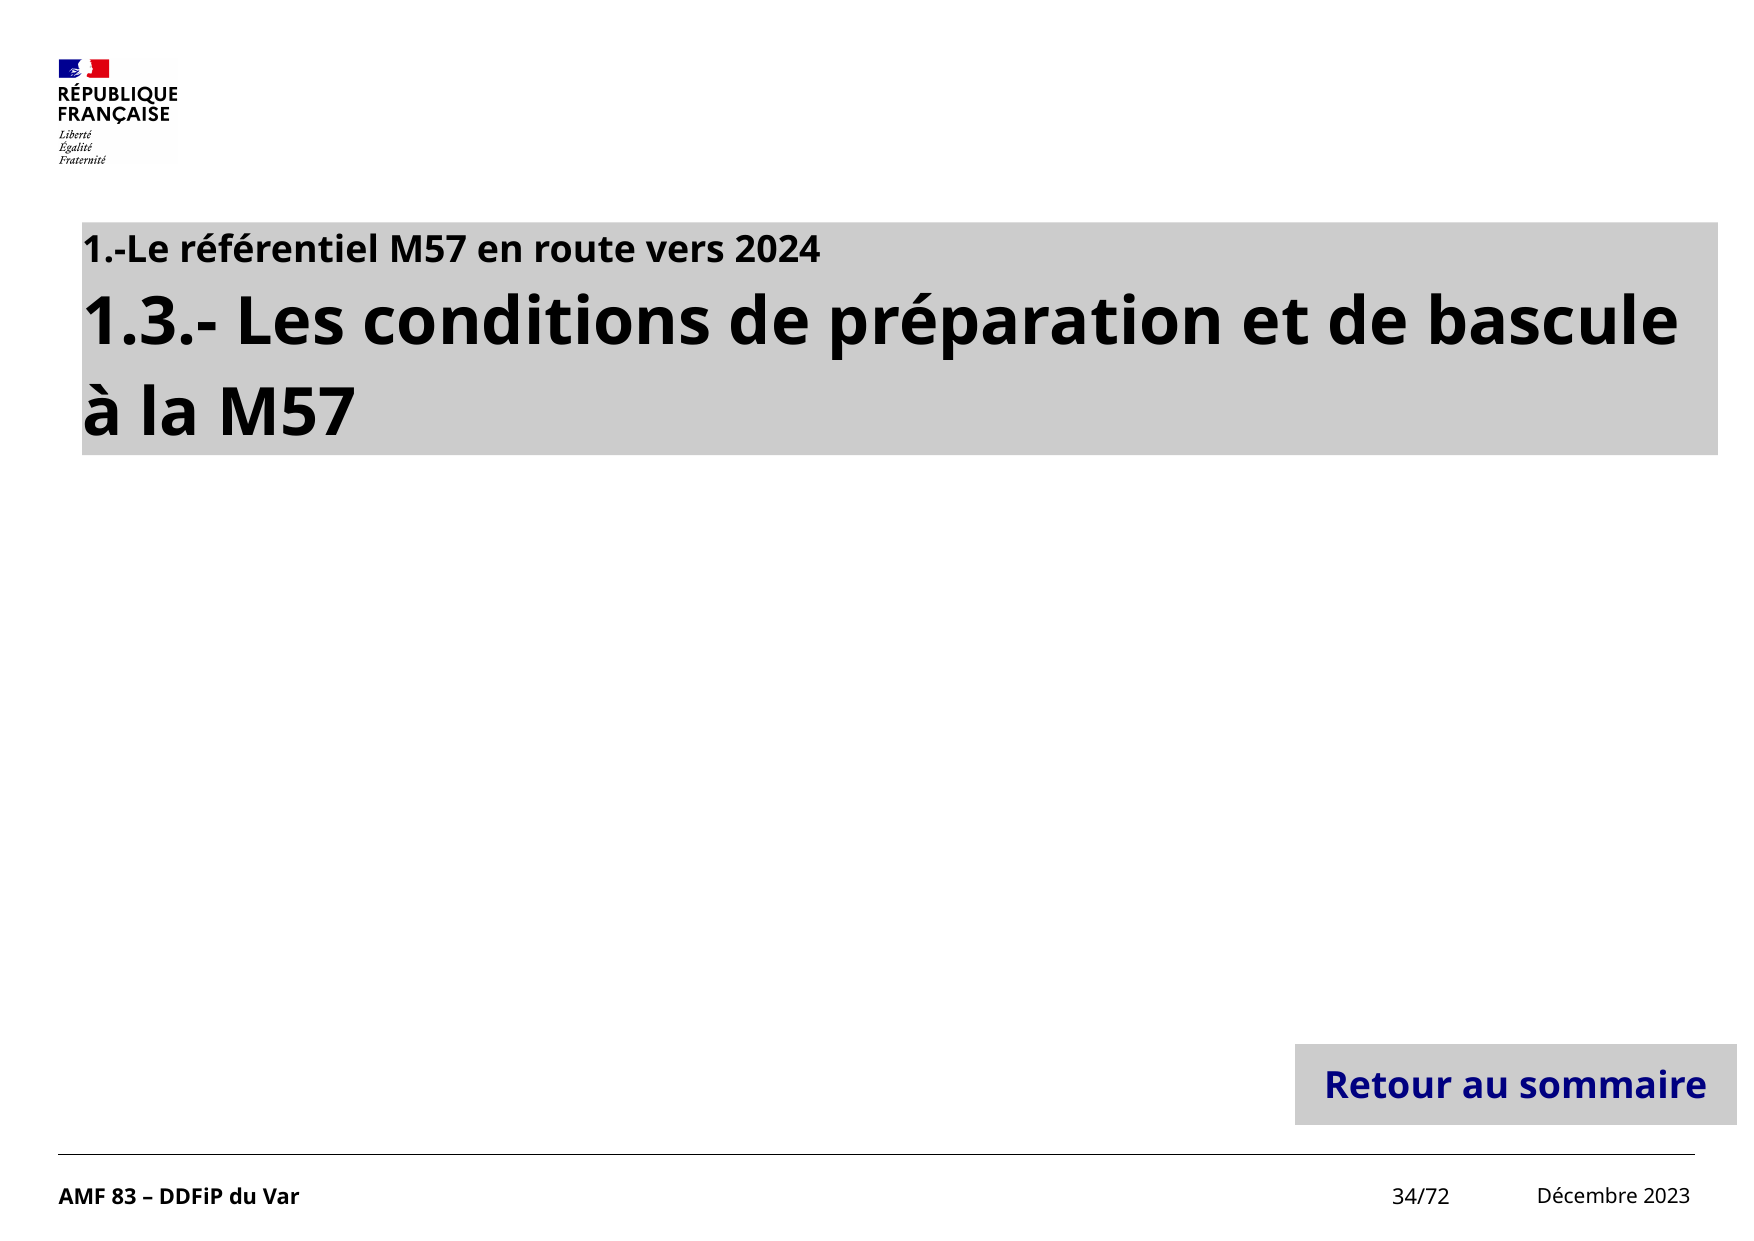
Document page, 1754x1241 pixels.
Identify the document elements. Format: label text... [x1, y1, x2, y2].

text_box 1.-Le référentiel M57 en route vers 2024 1.3.- Les conditions de préparation et de bascule à la M57 [82, 222, 1718, 431]
picture [58, 58, 178, 164]
text_box Retour au sommaire [1295, 1044, 1737, 1125]
